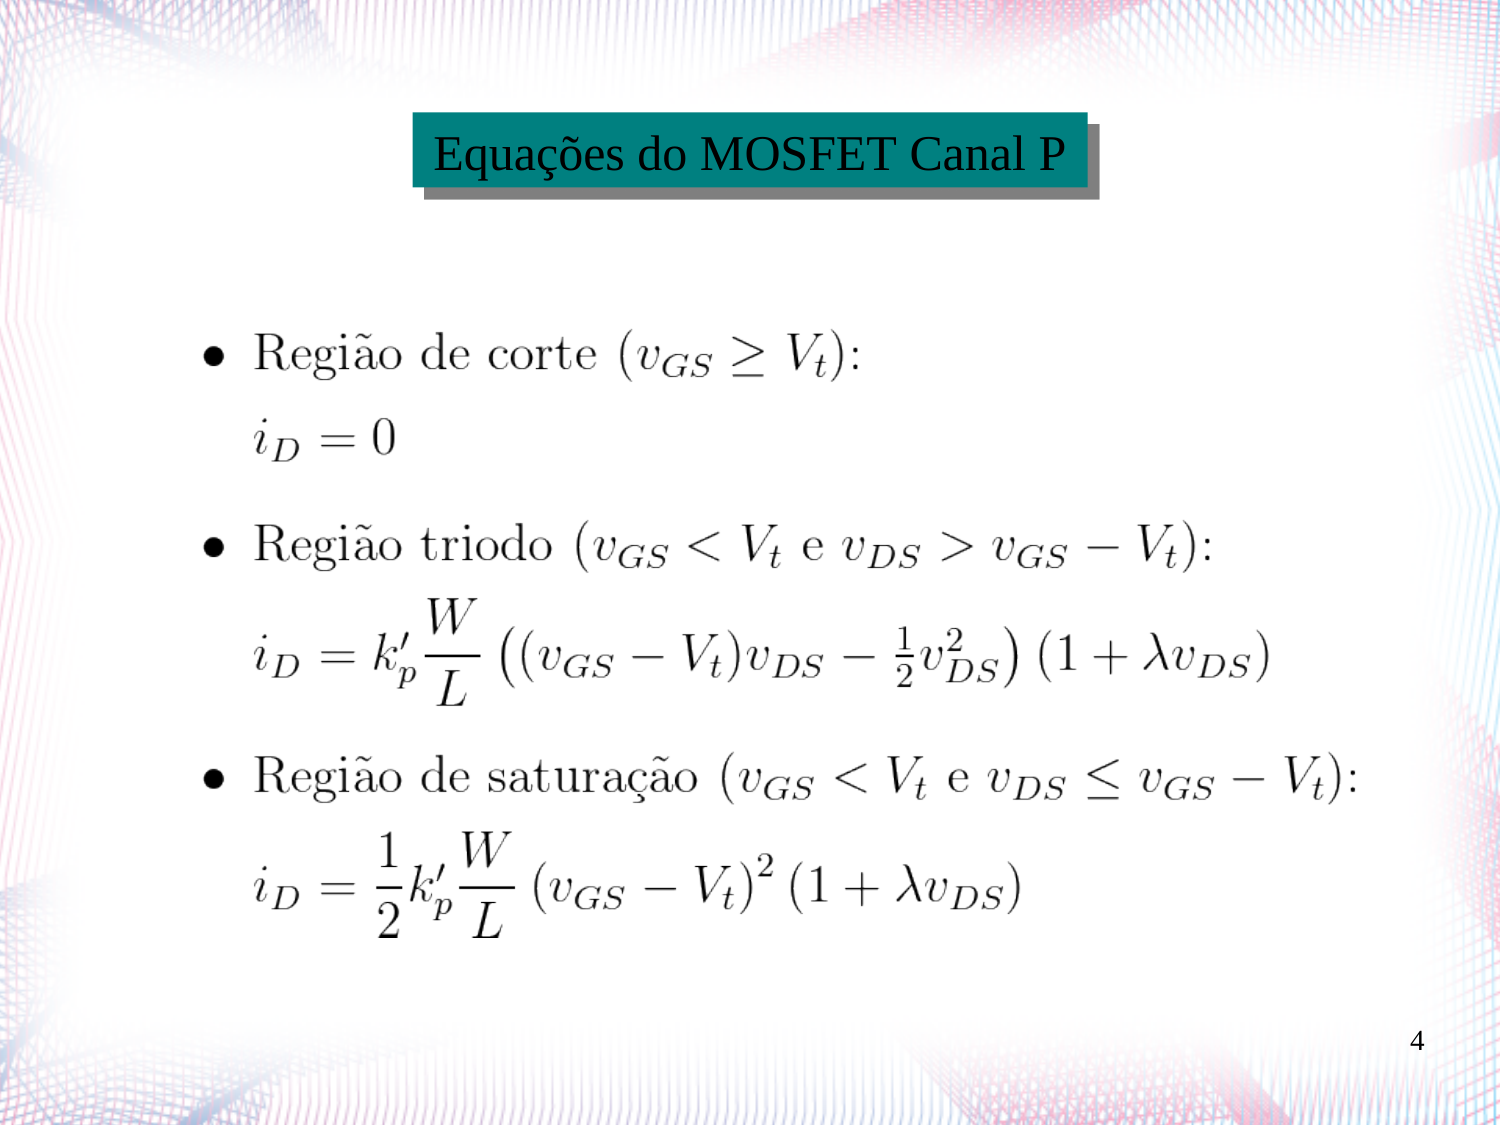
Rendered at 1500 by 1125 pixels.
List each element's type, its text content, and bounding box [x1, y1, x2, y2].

text_box Equações do MOSFET Canal P [412, 112, 1088, 188]
picture [0, 0, 1500, 1125]
